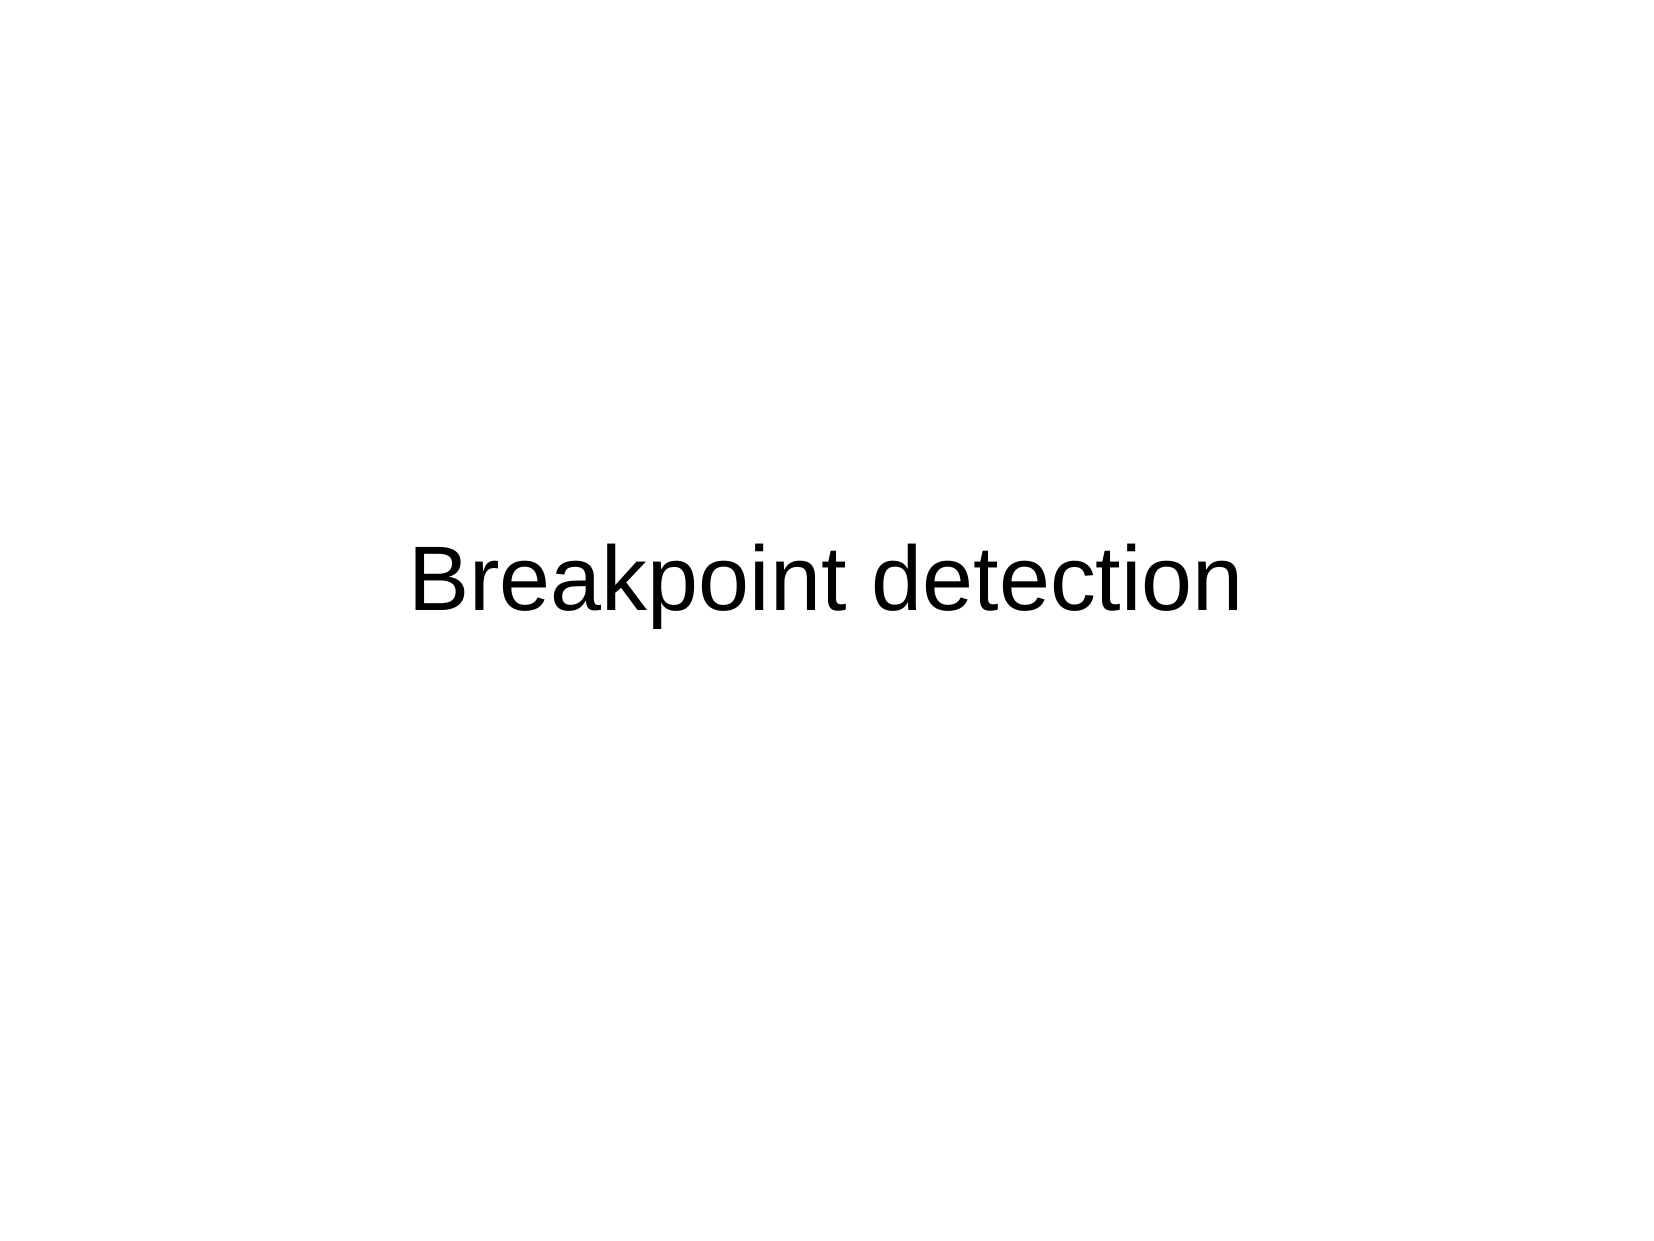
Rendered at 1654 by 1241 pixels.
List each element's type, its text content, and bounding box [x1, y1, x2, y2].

subtitle Breakpoint detection [82, 49, 1571, 1109]
